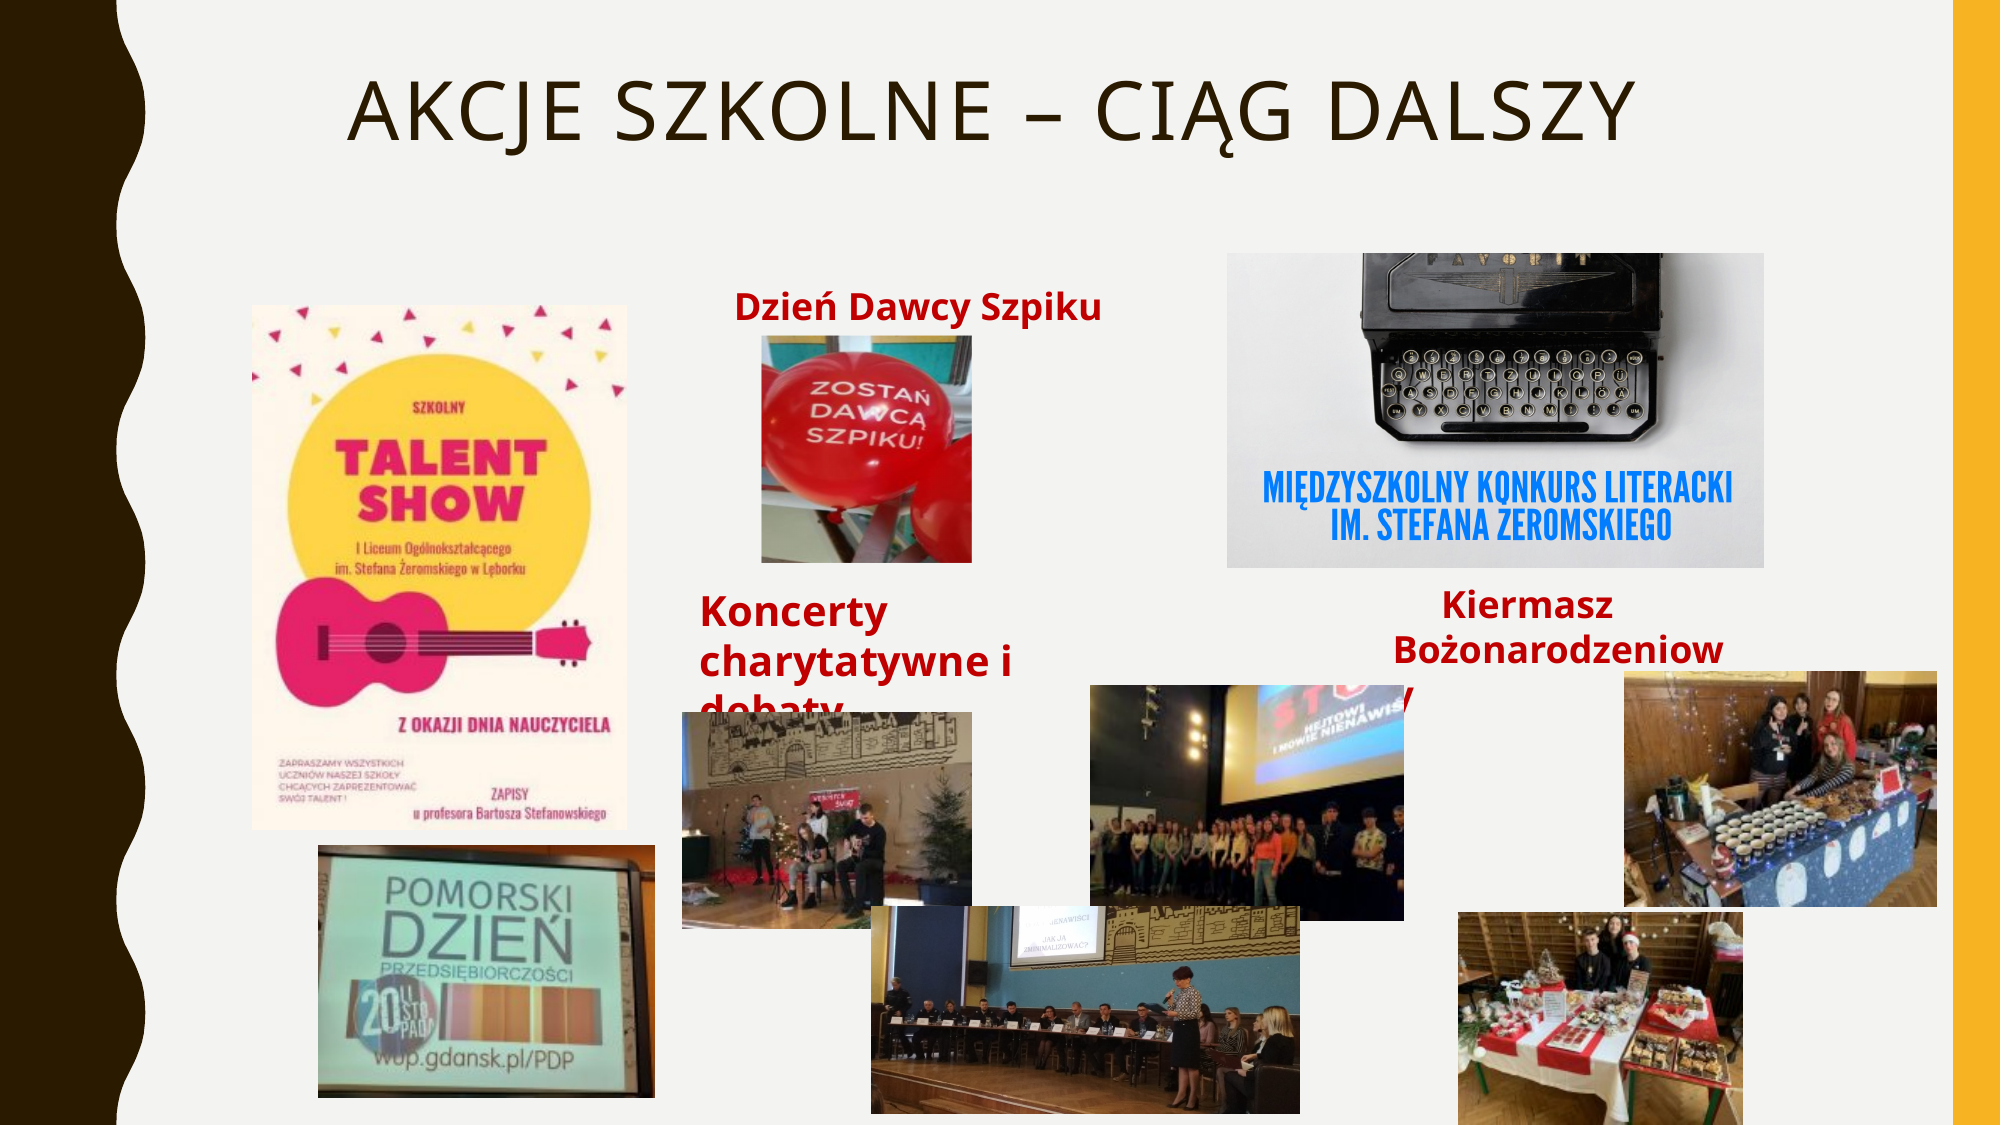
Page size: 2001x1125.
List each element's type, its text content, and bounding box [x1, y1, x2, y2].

picture [1458, 912, 1743, 1125]
picture [1227, 253, 1764, 568]
picture [252, 305, 627, 830]
picture [1624, 671, 1937, 907]
text_box Koncerty charytatywne i debaty [685, 532, 1153, 787]
title Akcje szkolne – ciąg dalszy [205, 62, 1876, 215]
picture [318, 845, 655, 1098]
picture [761, 335, 972, 563]
text_box Dzień Dawcy Szpiku [719, 275, 1200, 335]
text_box Kiermasz Bożonarodzeniowy [1377, 574, 1742, 724]
picture [682, 685, 1404, 1114]
